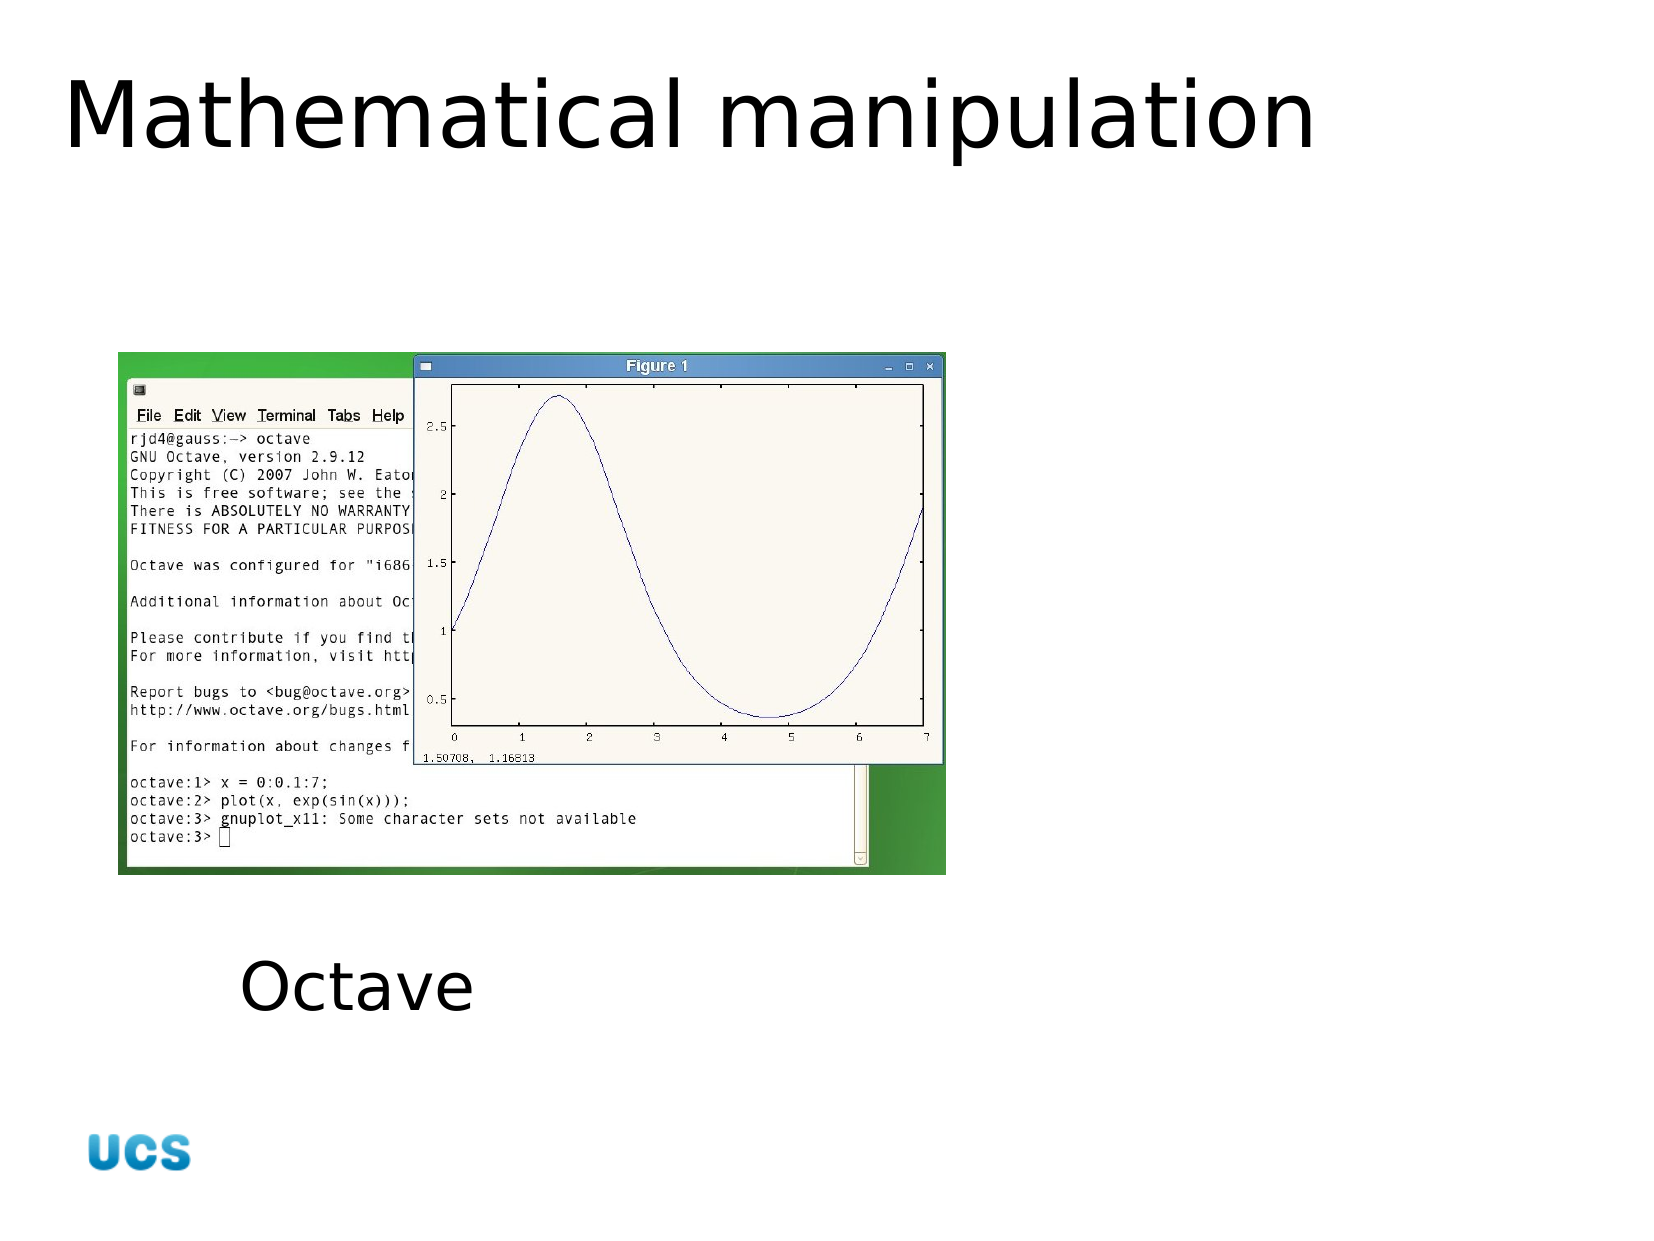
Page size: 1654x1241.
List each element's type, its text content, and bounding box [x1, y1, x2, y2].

text_box Octave [236, 944, 480, 1029]
picture [118, 352, 946, 875]
picture [88, 1133, 191, 1172]
text_box Mathematical manipulation [59, 59, 1324, 173]
